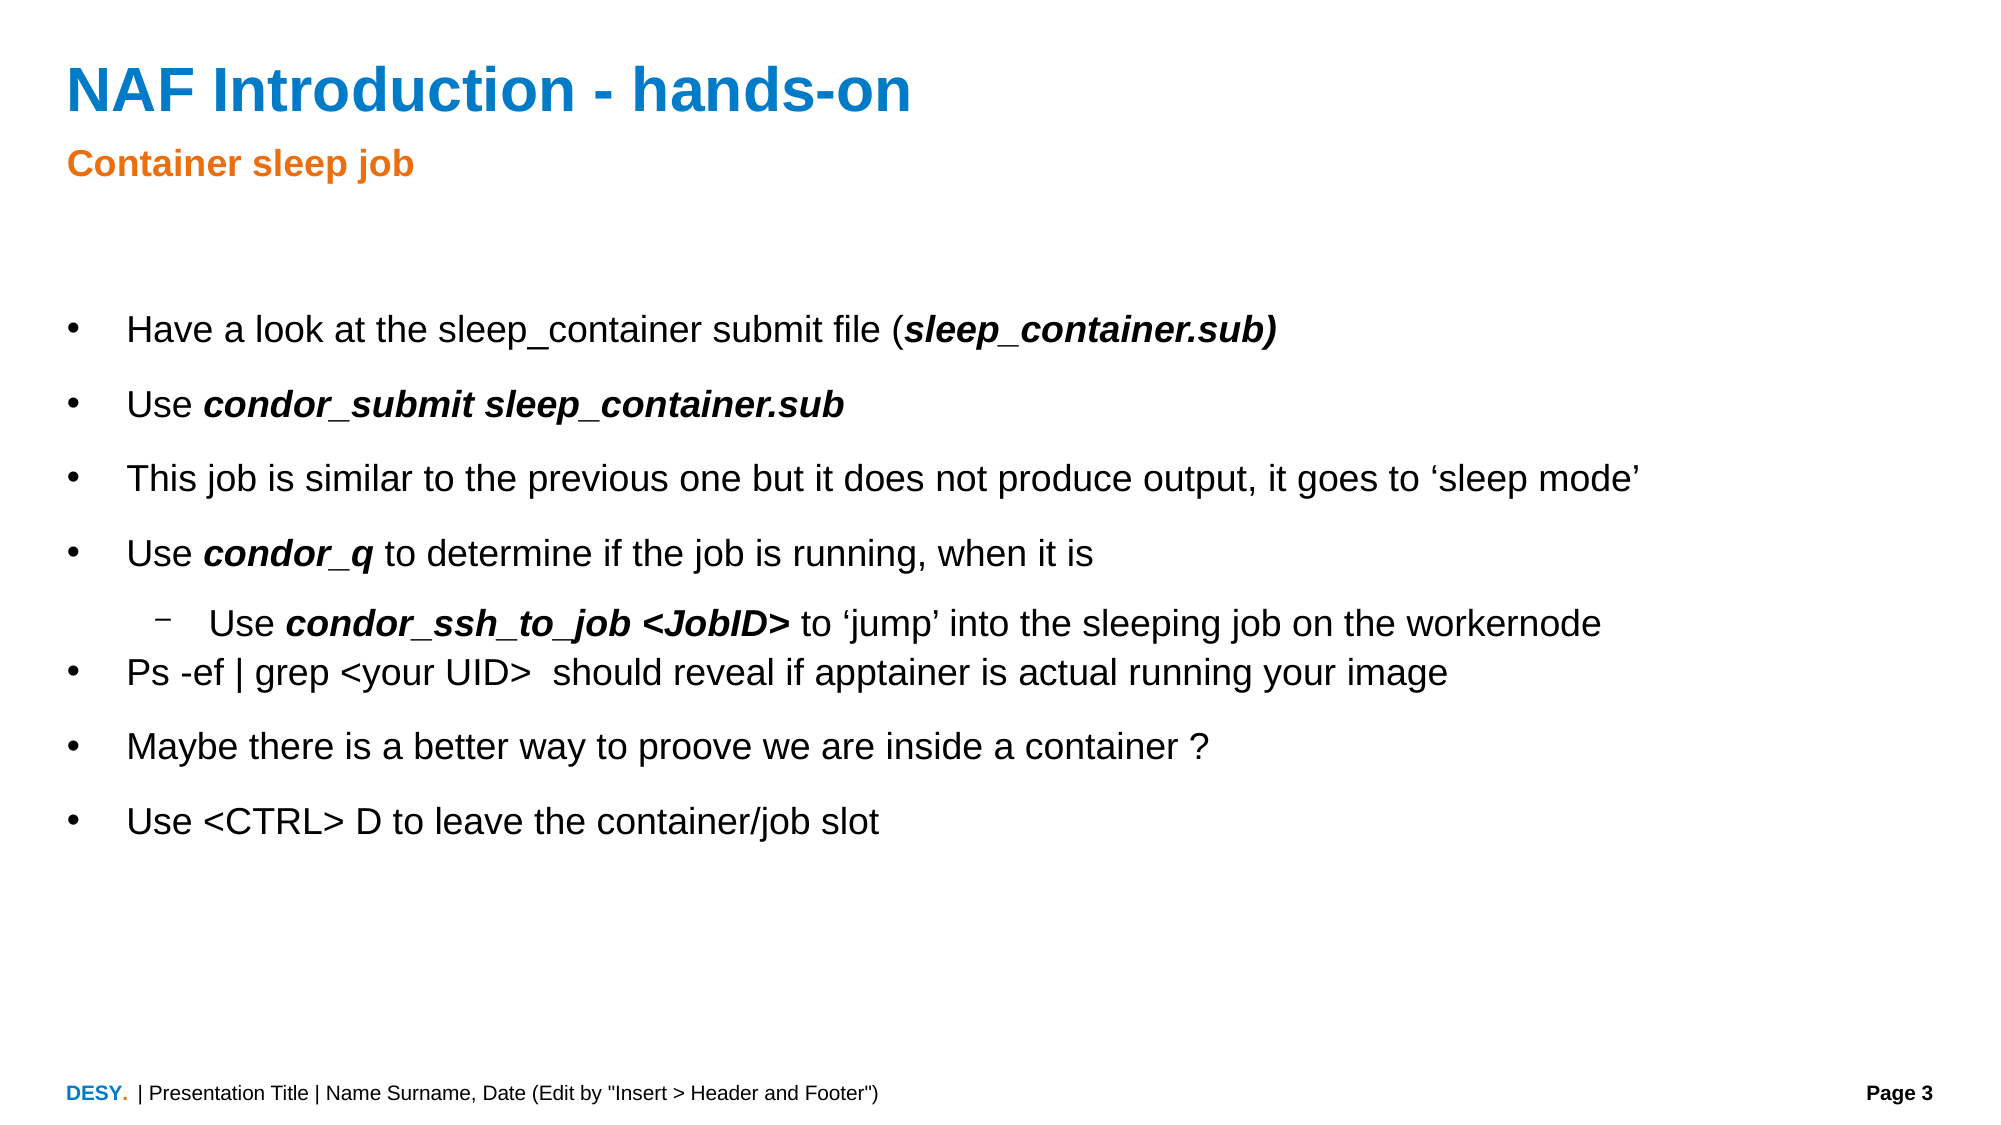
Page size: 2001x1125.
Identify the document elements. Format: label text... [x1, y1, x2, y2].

footer | Presentation Title | Name Surname, Date (Edit by "Insert > Header and Footer") [137, 1079, 1762, 1111]
list Have a look at the sleep_container submit file (sleep_container.sub) Use condor_submit sleep_container.sub This job is similar to the previous one but it does not produce output, it goes to ‘sleep mode’ Use condor_q to determine if the job is running, when it is Use condor_ssh_to_job <JobID> to ‘jump’ into the sleeping job on the workernode Ps -ef | grep <your UID> should reveal if apptainer is actual running your image Maybe there is a better way to proove we are inside a container ? Use <CTRL> D to leave the container/job slot [66, 230, 1890, 1053]
list Container sleep job [66, 134, 1933, 197]
title NAF Introduction - hands-on [66, 57, 1933, 132]
